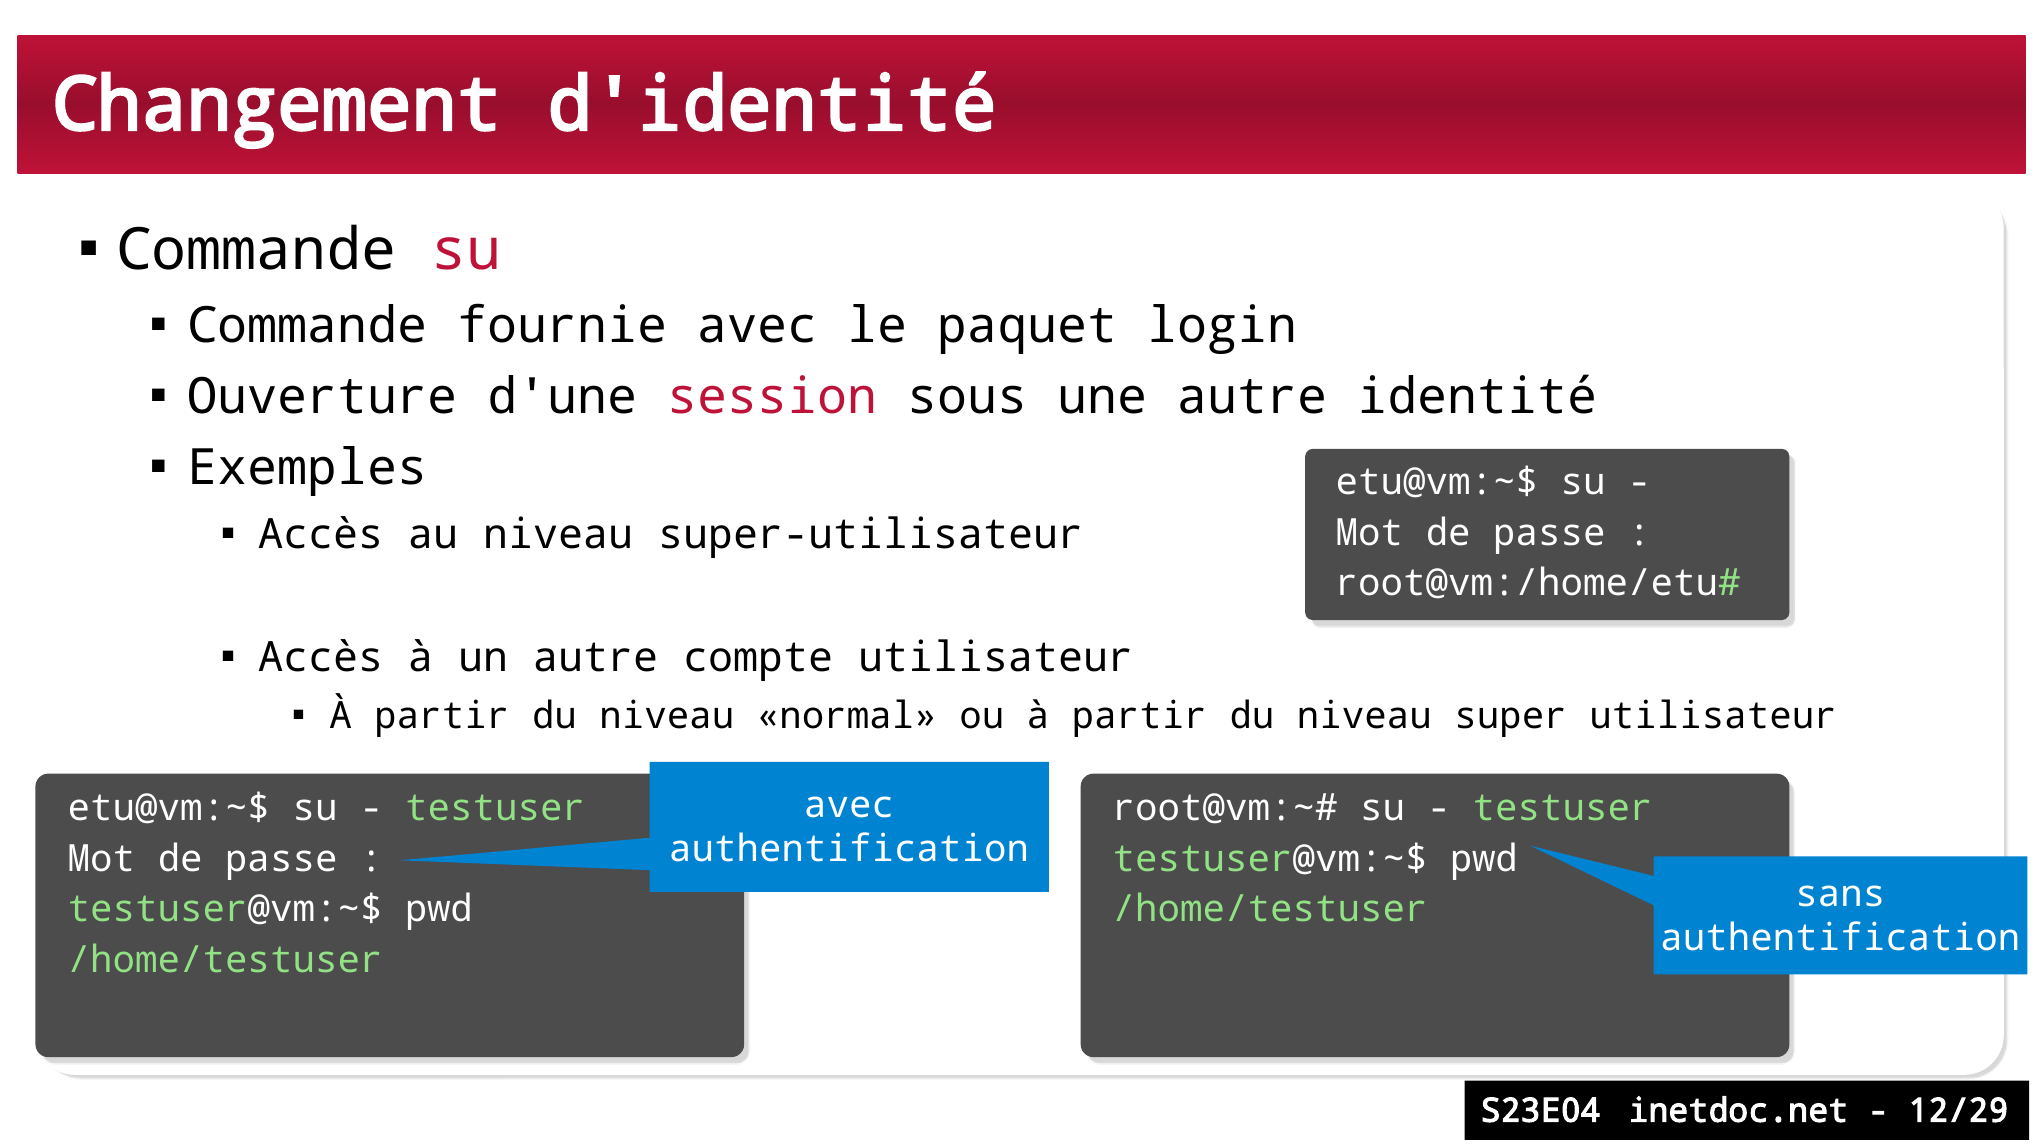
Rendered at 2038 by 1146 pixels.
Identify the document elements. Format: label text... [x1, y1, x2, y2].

text_box etu@vm:~$ su - testuser Mot de passe : testuser@vm:~$ pwd /home/testuser [35, 773, 745, 1058]
text_box sans authentification [1530, 845, 2028, 975]
text_box etu@vm:~$ su - Mot de passe : root@vm:/home/etu# [1305, 448, 1790, 621]
text_box Changement d'identité [17, 35, 2026, 174]
text_box S23E04 inetdoc.net - <numéro>/29 [1464, 1080, 2030, 1140]
text_box avec authentification [399, 761, 1049, 892]
text_box Commande su Commande fournie avec le paquet login Ouverture d'une session sous une autre identité Exemples Accès au niveau super-utilisateur Accès à un autre compte utilisateur À partir du niveau «normal» ou à partir du niveau super utilisateur [35, 188, 2004, 1075]
text_box root@vm:~# su - testuser testuser@vm:~$ pwd /home/testuser [1080, 773, 1790, 1058]
